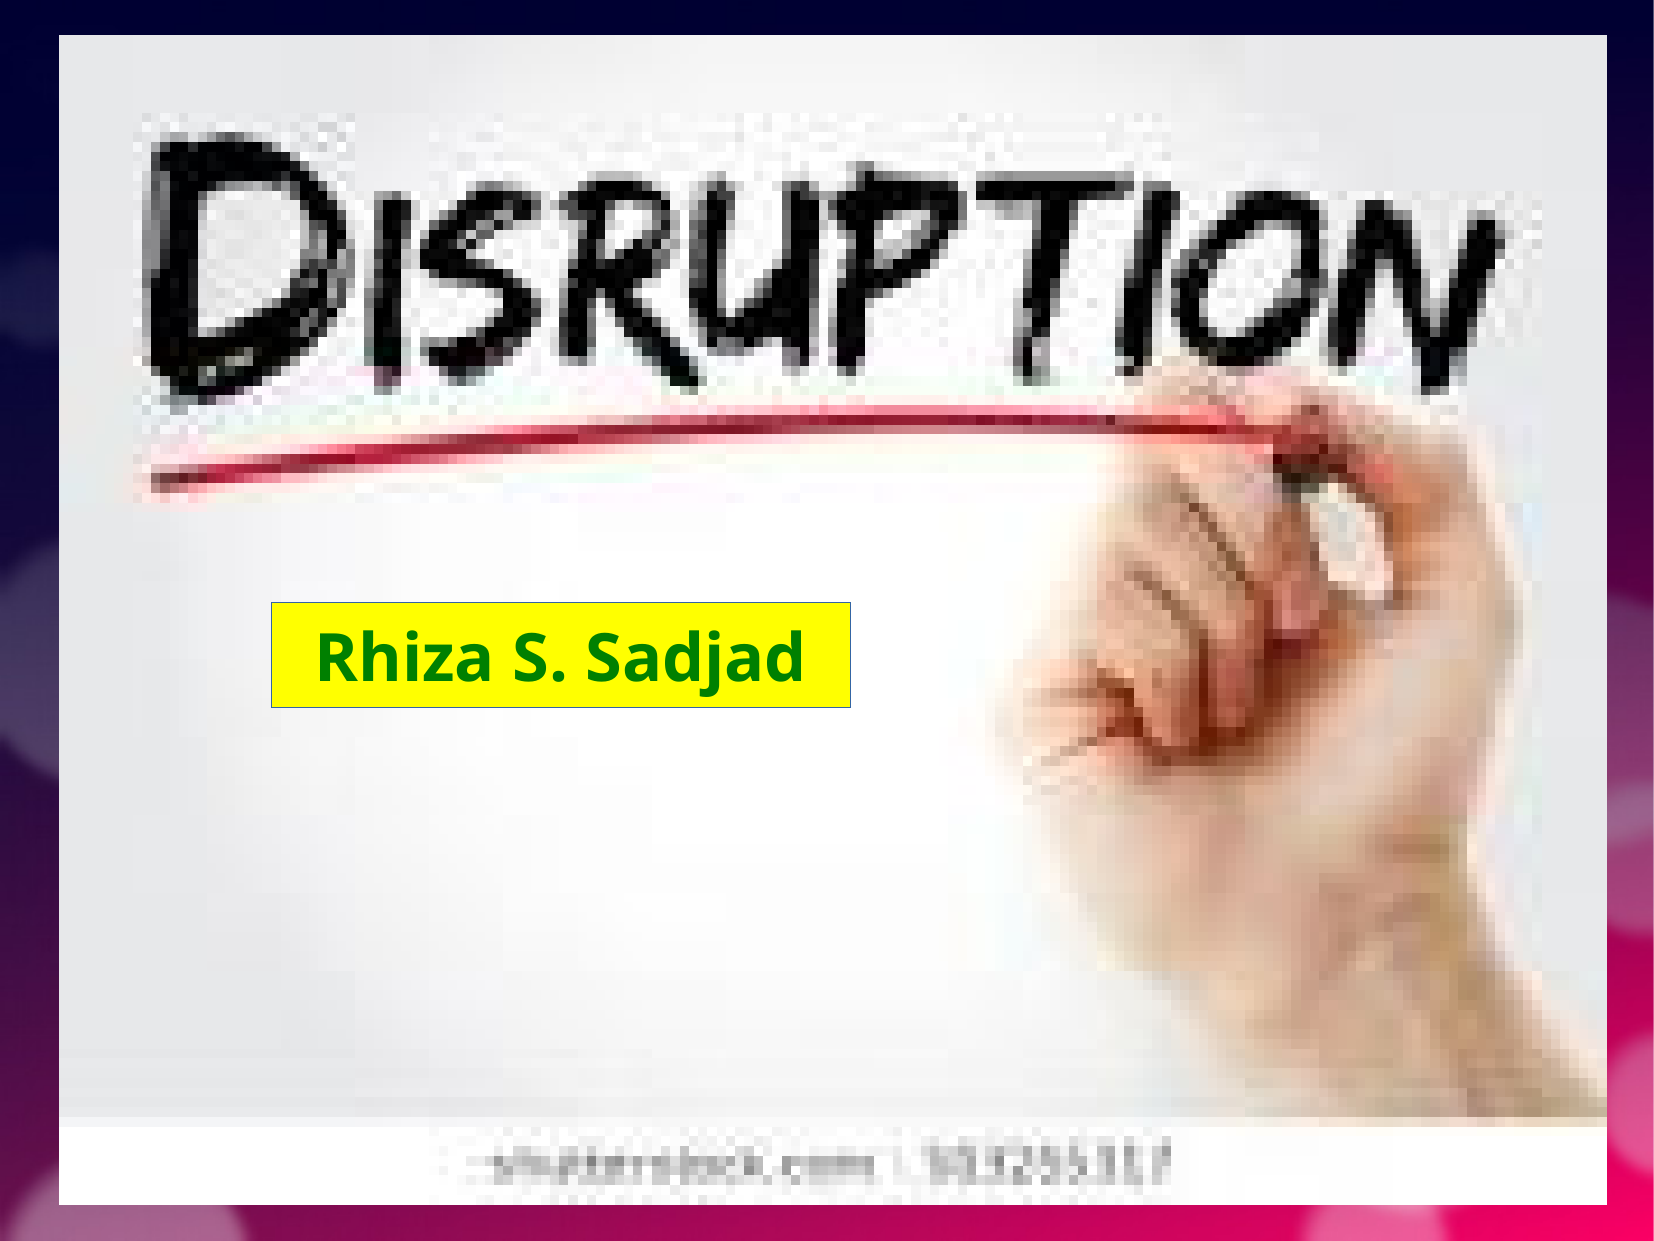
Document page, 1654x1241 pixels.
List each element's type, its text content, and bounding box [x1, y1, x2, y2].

picture [0, 0, 1654, 1241]
text_box Rhiza S. Sadjad [271, 602, 851, 692]
